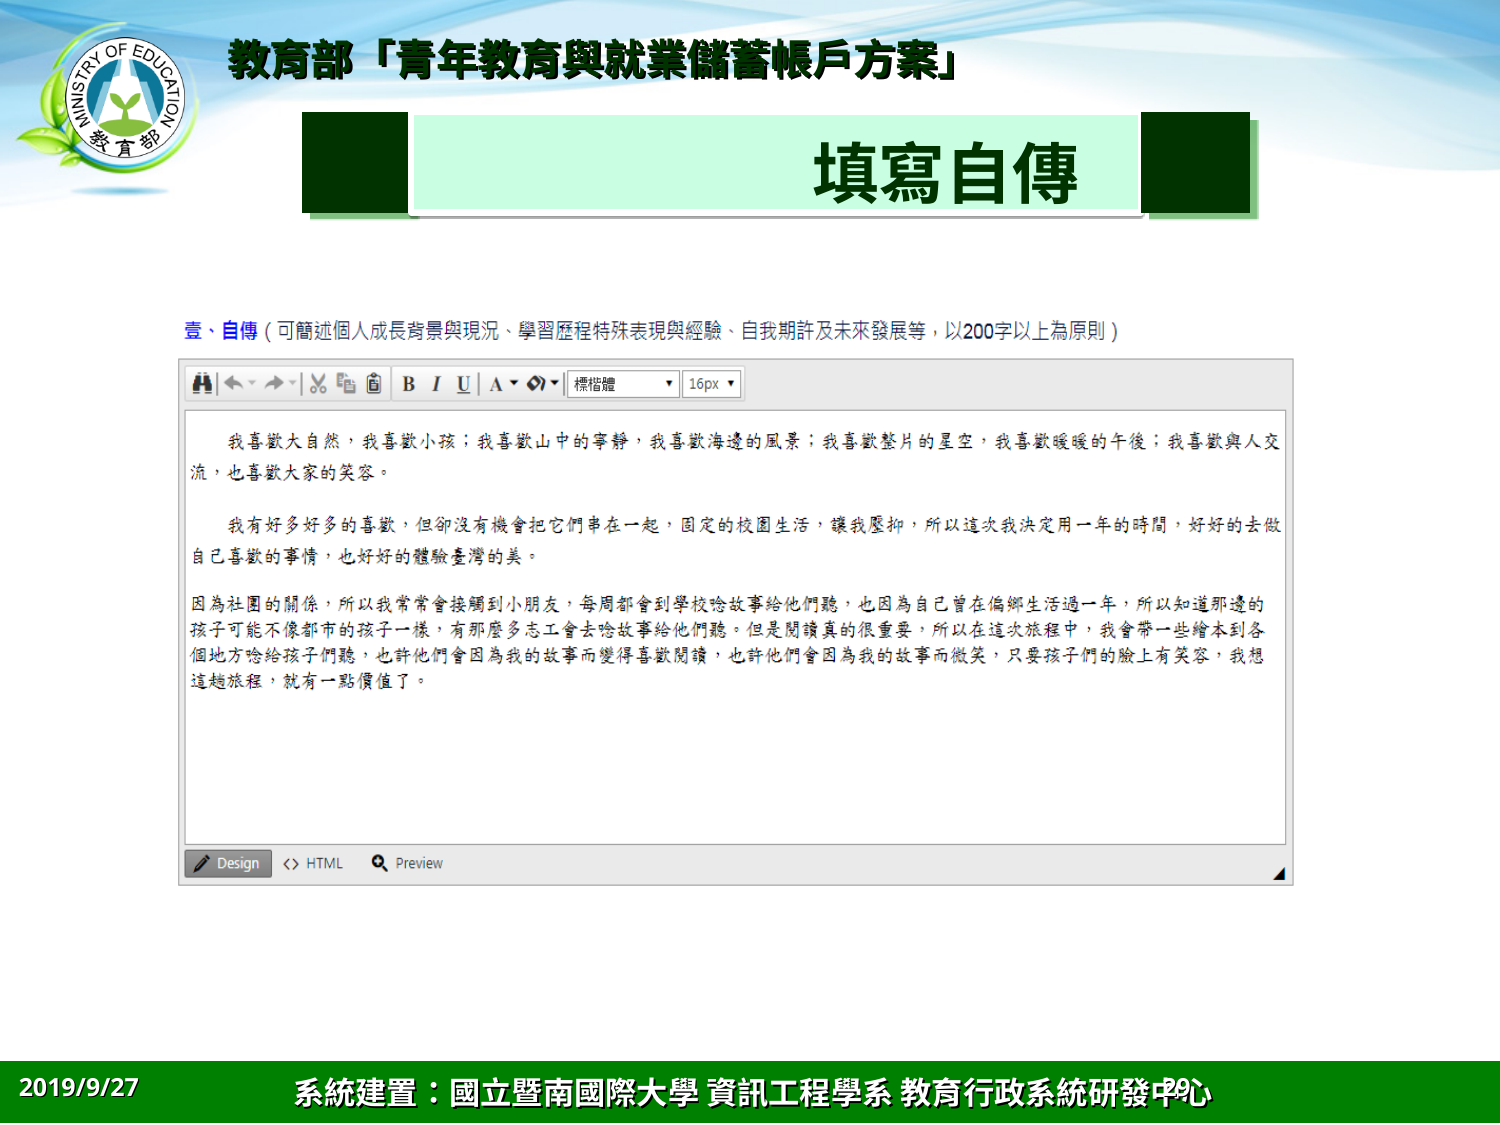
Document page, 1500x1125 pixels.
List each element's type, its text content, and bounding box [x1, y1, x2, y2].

text_box 2019/9/27 [3, 1063, 354, 1117]
text_box [302, 112, 411, 213]
text_box 填寫自傳 [411, 112, 1141, 213]
text_box 29 [1147, 1063, 1498, 1117]
picture [174, 312, 1301, 894]
text_box [1141, 112, 1250, 213]
